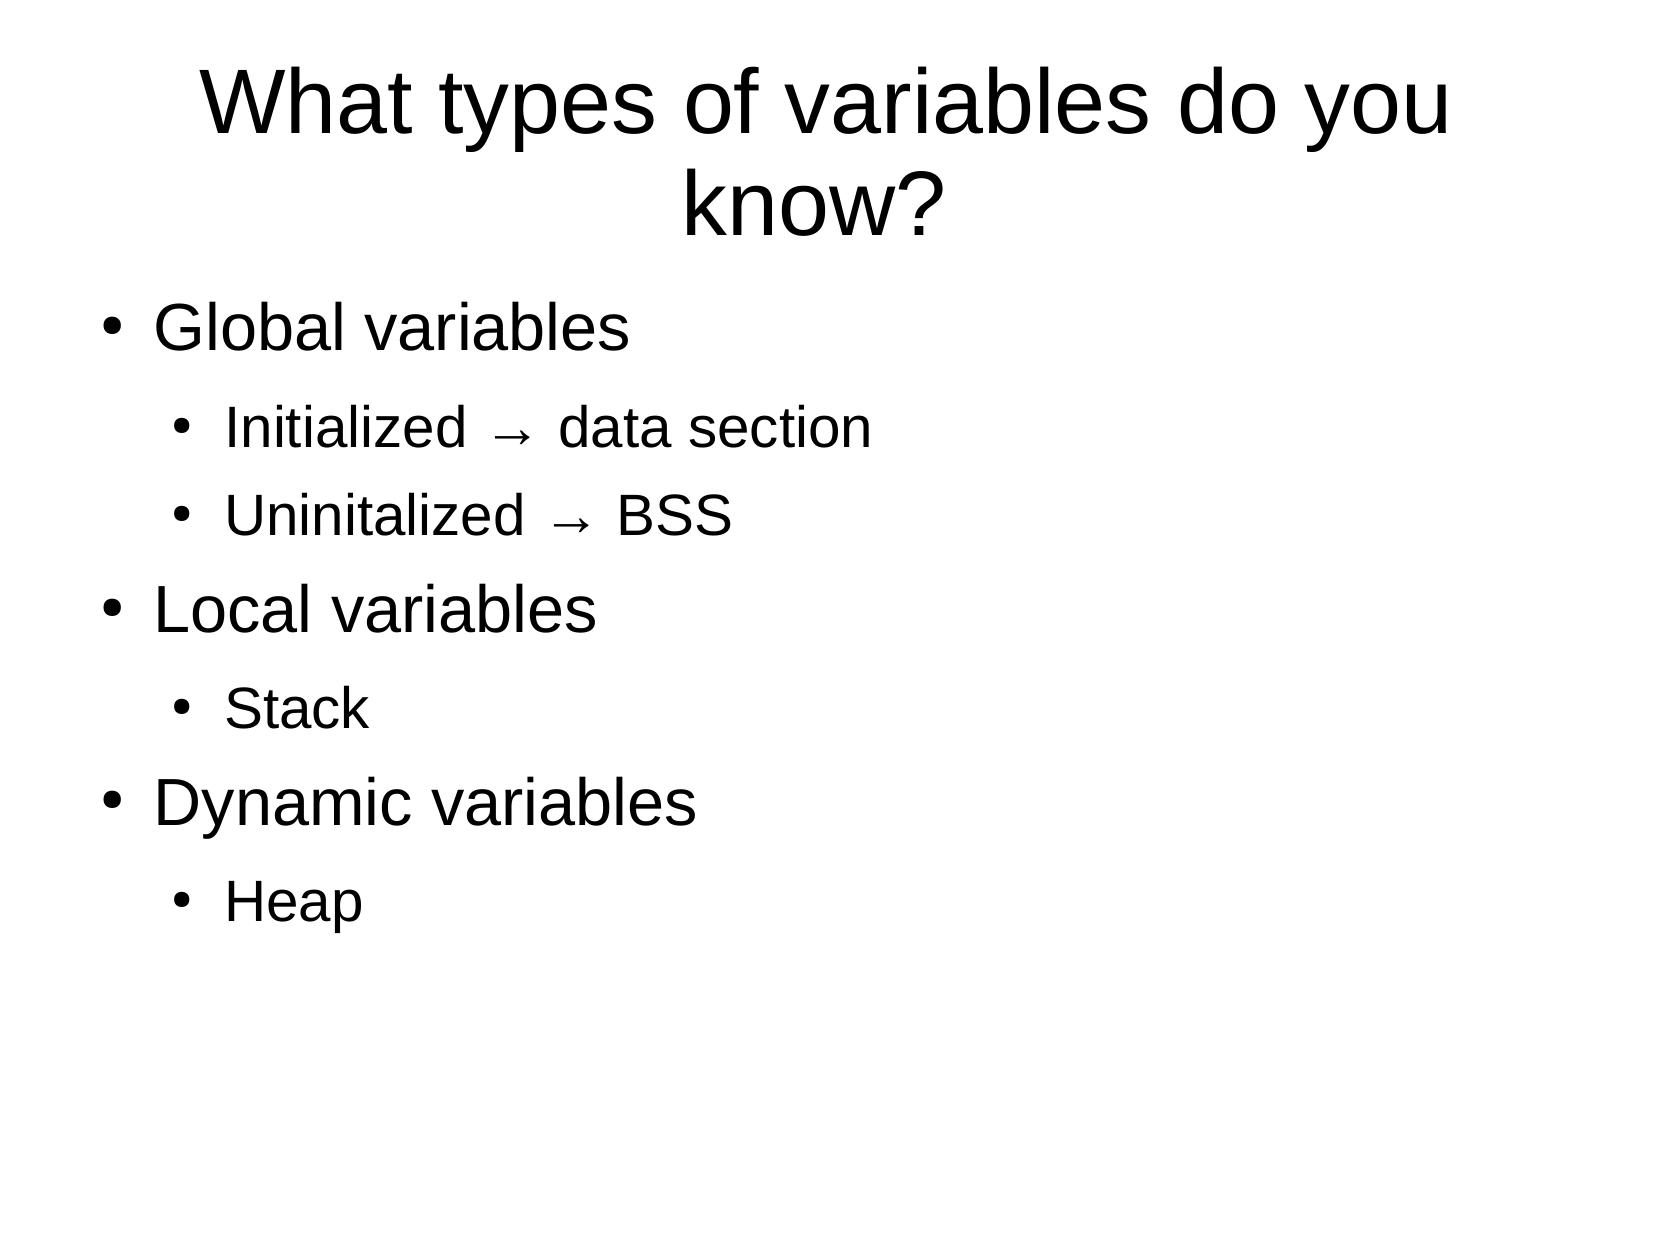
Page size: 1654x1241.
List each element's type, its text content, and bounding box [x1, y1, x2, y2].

title What types of variables do you know? [82, 49, 1571, 257]
list Global variables Initialized → data section Uninitalized → BSS Local variables Stack Dynamic variables Heap [82, 290, 1571, 1010]
